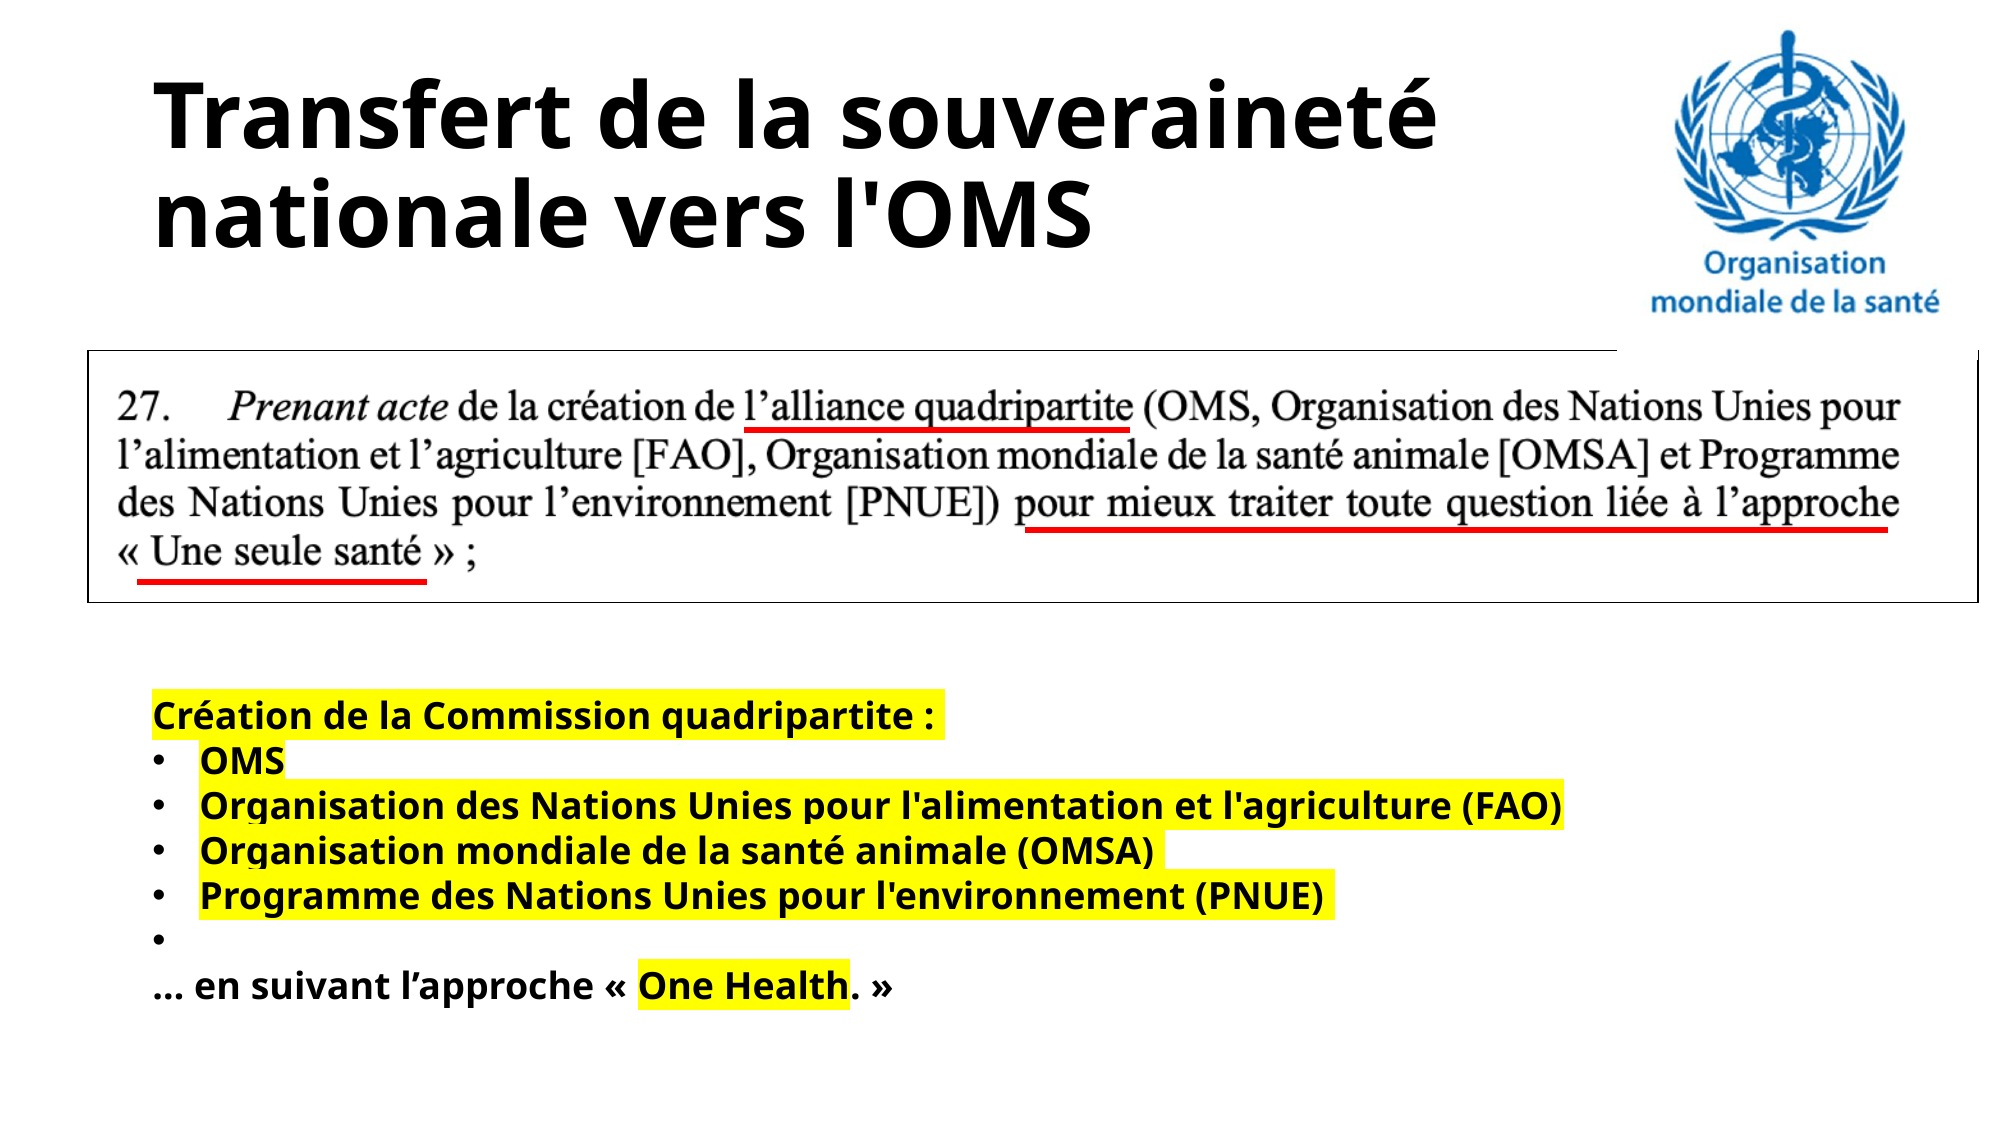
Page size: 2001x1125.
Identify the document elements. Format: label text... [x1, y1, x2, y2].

picture [88, 0, 1978, 602]
text_box Création de la Commission quadripartite : OMS Organisation des Nations Unies pour l'alimentation et l'agriculture (FAO) Organisation mondiale de la santé animale (OMSA) Programme des Nations Unies pour l'environnement (PNUE) … en suivant l’approche « One Health. » [137, 684, 1863, 1063]
title Transfert de la souveraineté nationale vers l'OMS [137, 59, 1617, 278]
